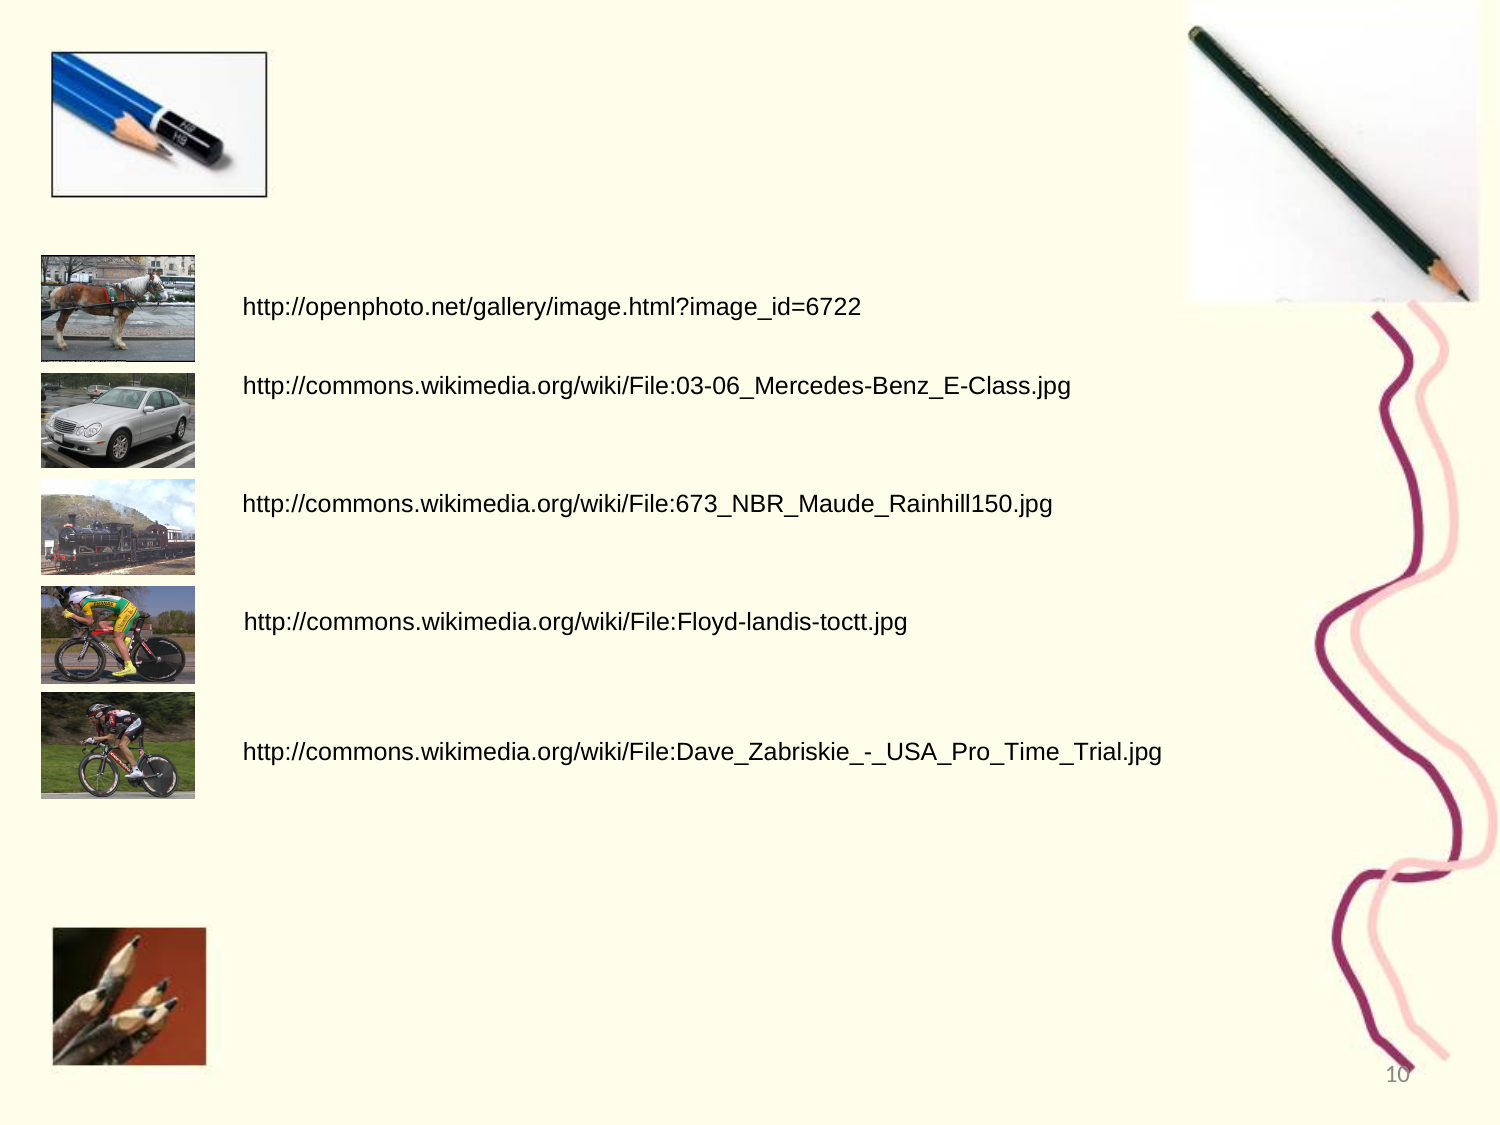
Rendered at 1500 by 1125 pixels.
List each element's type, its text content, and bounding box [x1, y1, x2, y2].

text_box http://commons.wikimedia.org/wiki/File:03-06_Mercedes-Benz_E-Class.jpg [228, 361, 1088, 408]
picture [0, 0, 1500, 1125]
text_box http://openphoto.net/gallery/image.html?image_id=6722 [227, 282, 879, 328]
text_box http://commons.wikimedia.org/wiki/File:Floyd-landis-toctt.jpg [228, 597, 925, 644]
text_box http://commons.wikimedia.org/wiki/File:673_NBR_Maude_Rainhill150.jpg [227, 479, 1070, 526]
text_box http://commons.wikimedia.org/wiki/File:Dave_Zabriskie_-_USA_Pro_Time_Trial.jpg [228, 727, 1180, 774]
